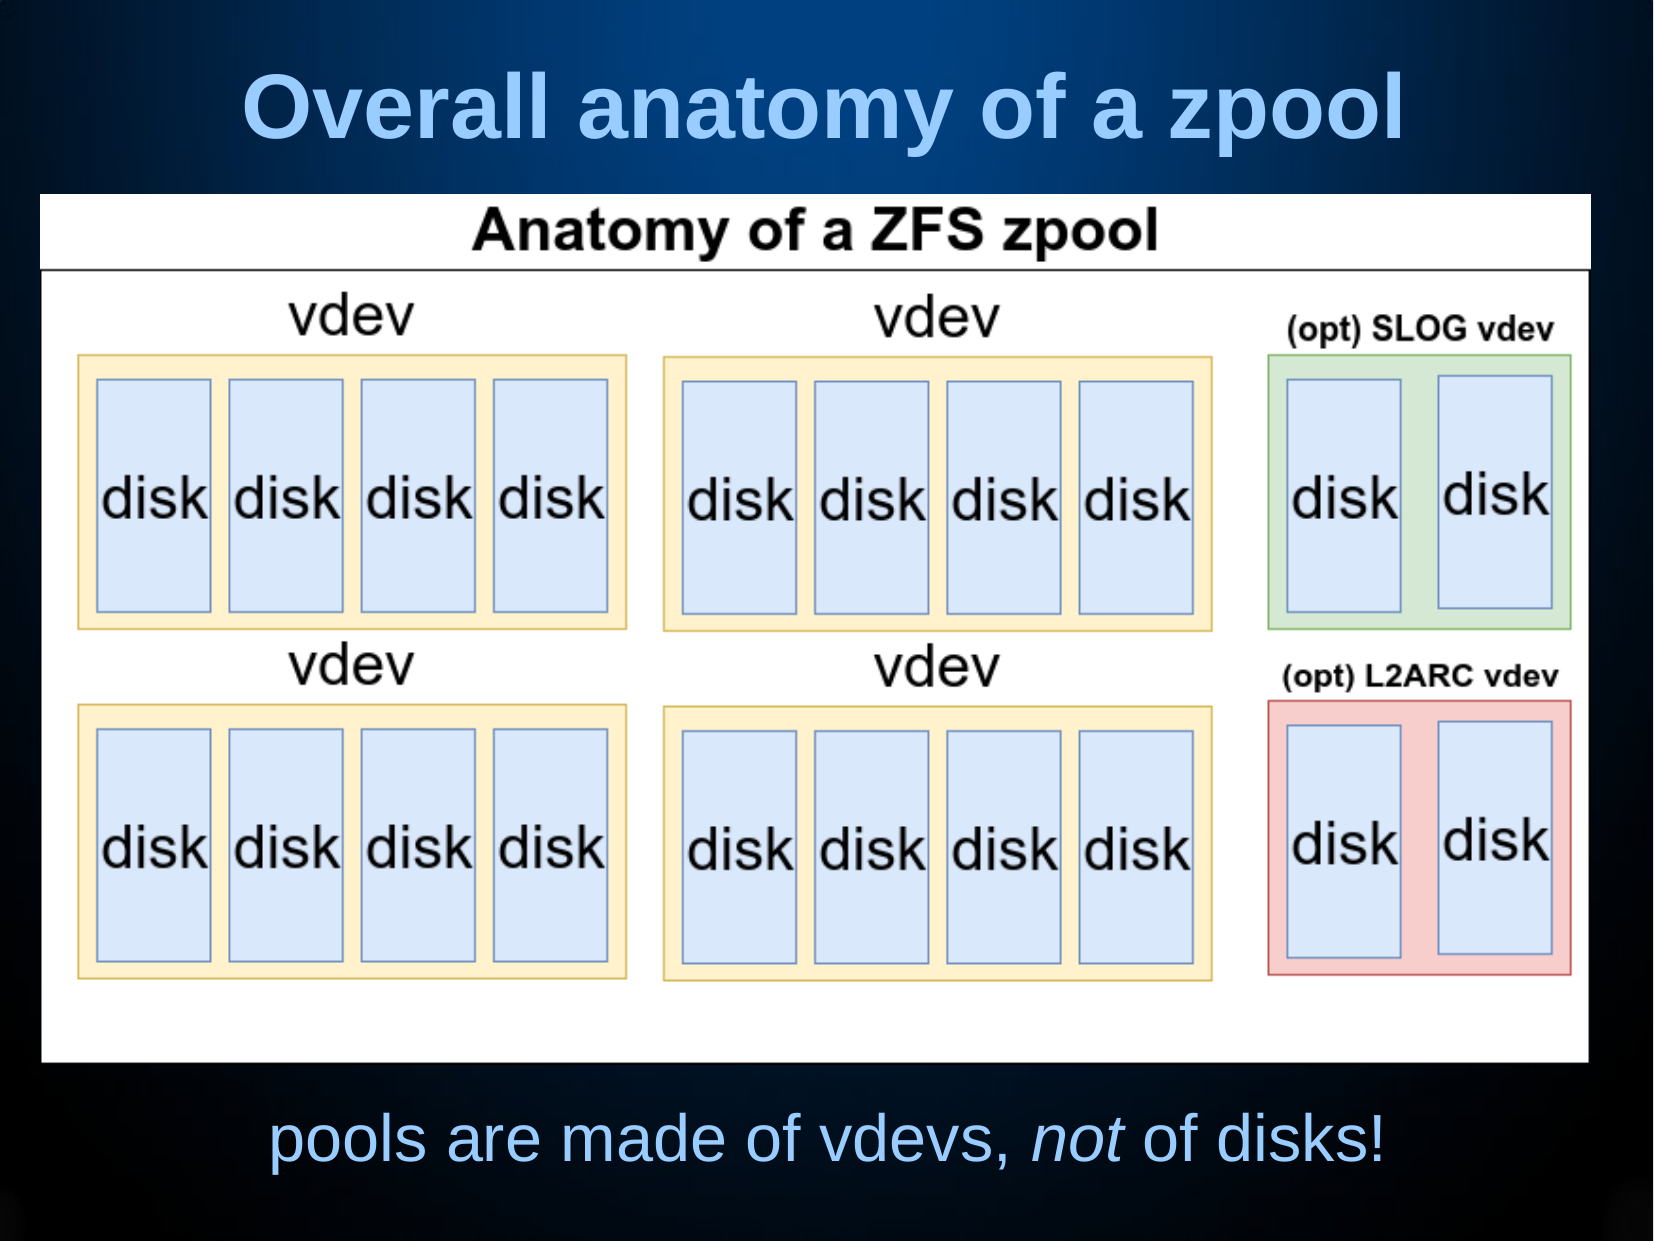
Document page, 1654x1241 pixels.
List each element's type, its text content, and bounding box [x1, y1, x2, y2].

title Overall anatomy of a zpool [0, 2, 1651, 211]
title pools are made of vdevs, not of disks! [3, 1035, 1653, 1241]
picture [0, 0, 1654, 1241]
